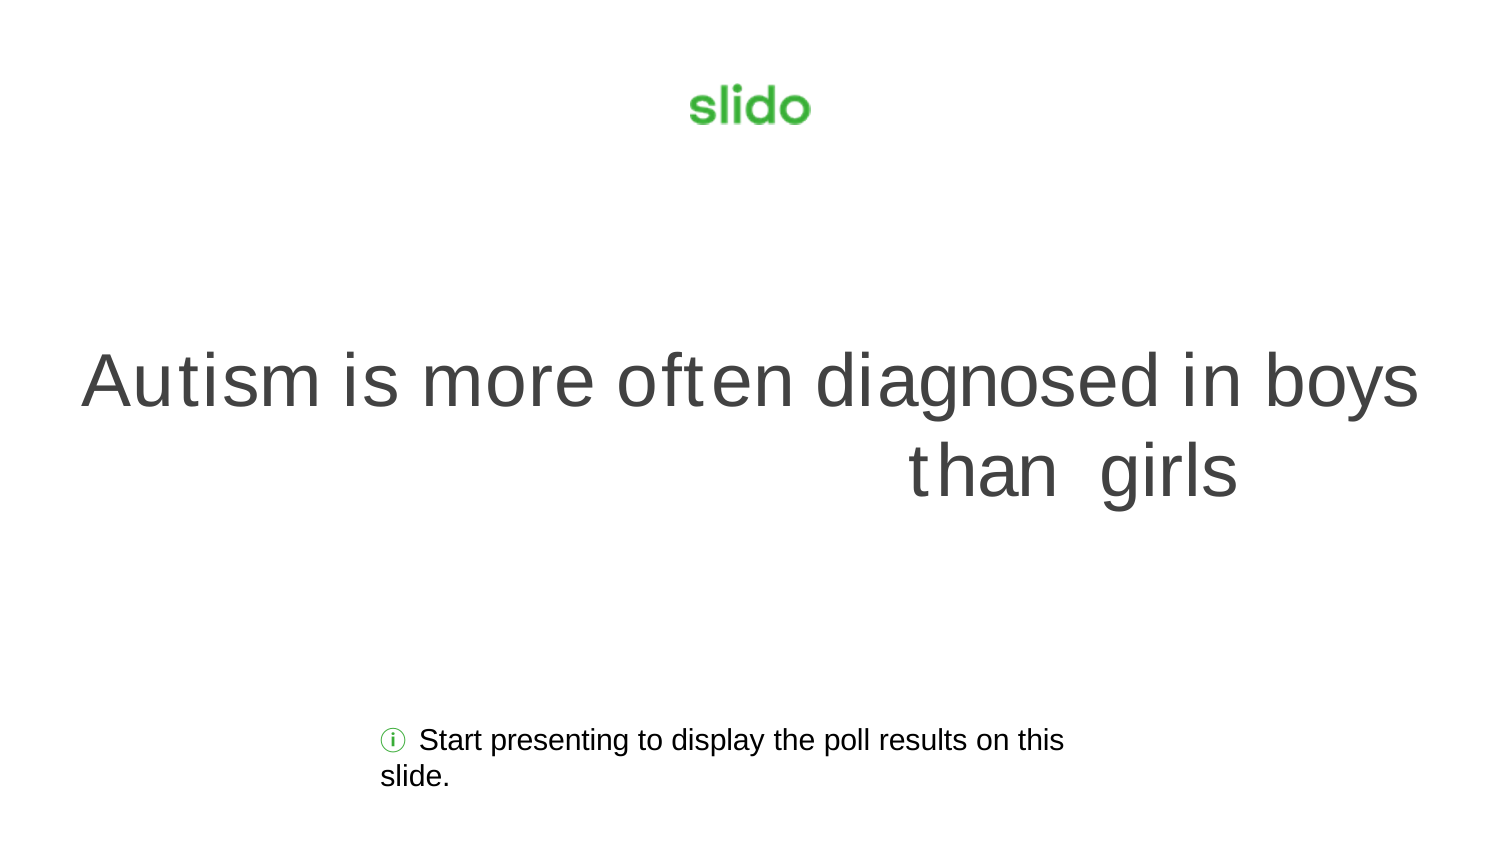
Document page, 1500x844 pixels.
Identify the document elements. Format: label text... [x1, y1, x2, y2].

title Autism is more often diagnosed in boys than girls [29, 328, 1471, 514]
text_box ⓘ Start presenting to display the poll results on this slide. [378, 718, 1122, 759]
